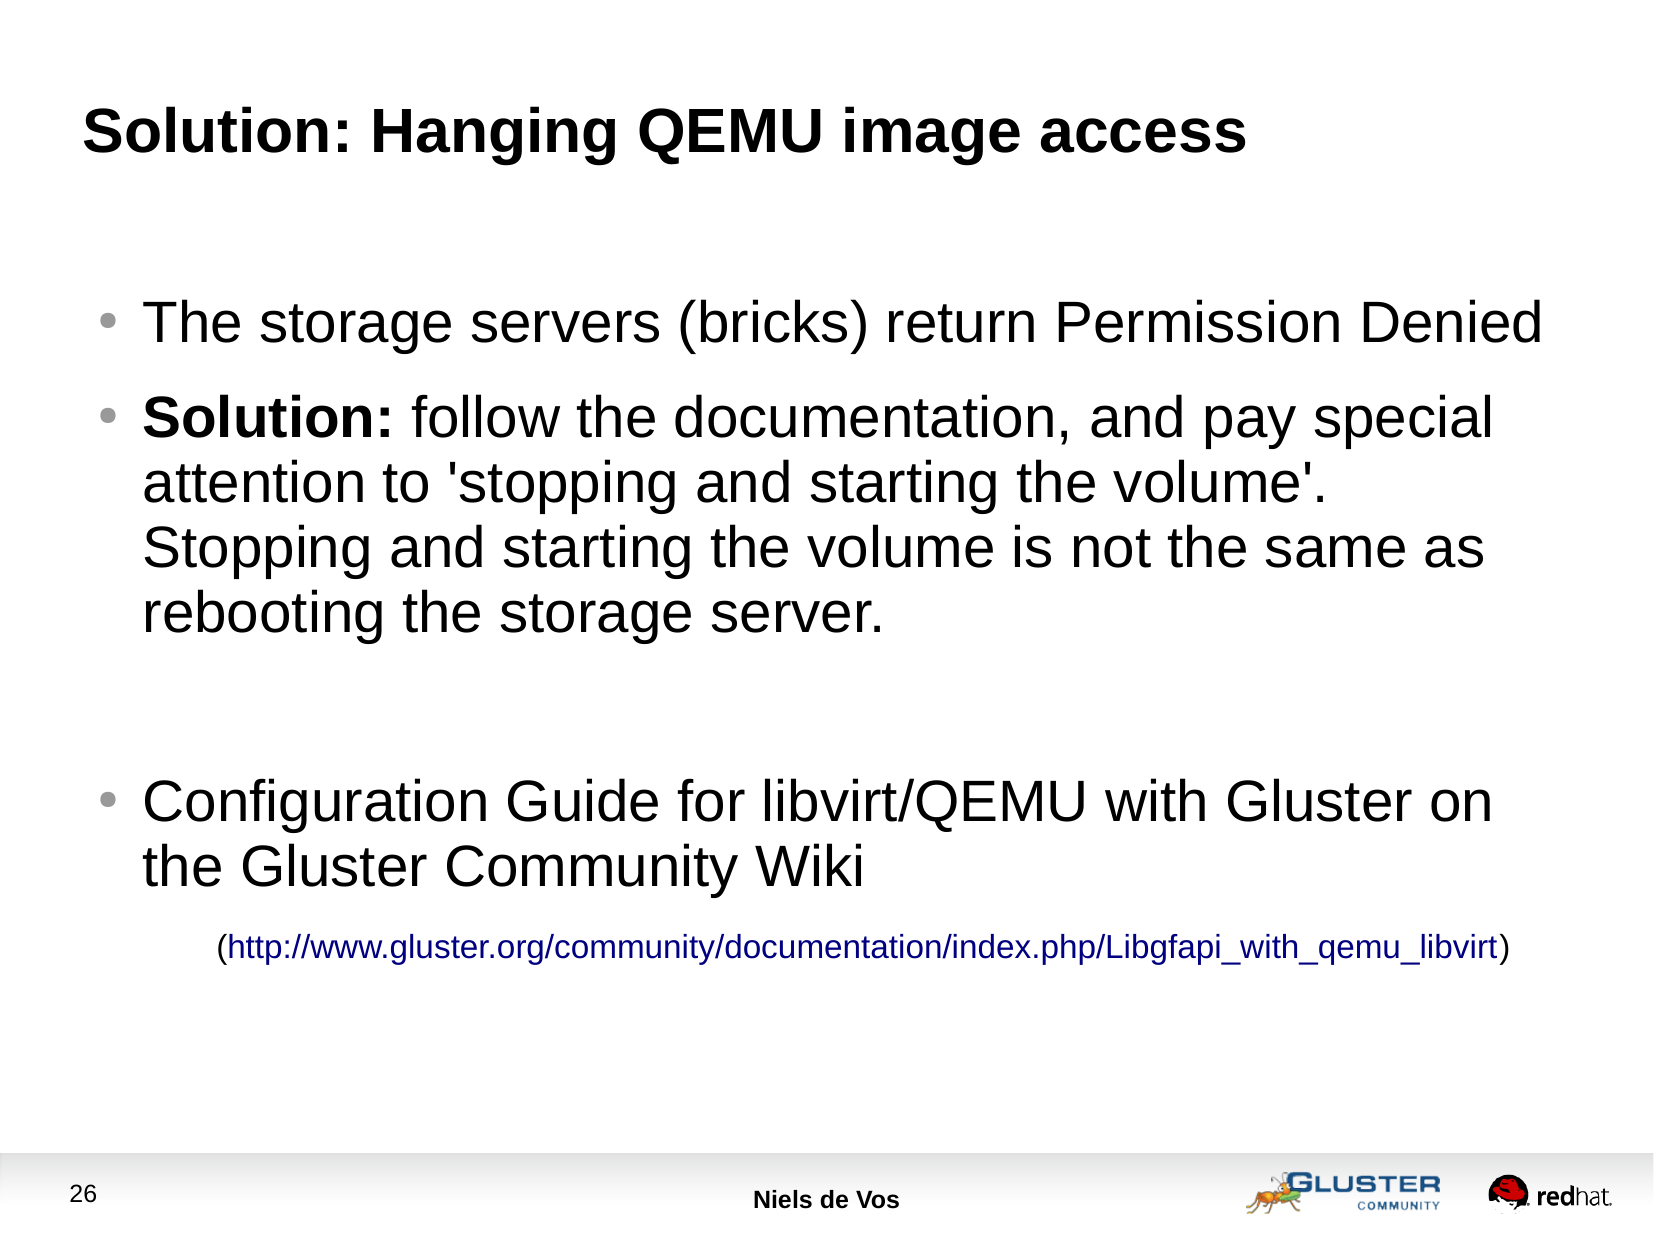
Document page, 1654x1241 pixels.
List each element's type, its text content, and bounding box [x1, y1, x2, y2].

picture [0, 1153, 1654, 1238]
list The storage servers (bricks) return Permission Denied Solution: follow the documentation, and pay special attention to 'stopping and starting the volume'. Stopping and starting the volume is not the same as rebooting the storage server. Configuration Guide for libvirt/QEMU with Gluster on the Gluster Community Wiki (http://www.gluster.org/community/documentation/index.php/Libgfapi_with_qemu_libvirt) [82, 290, 1571, 995]
title Solution: Hanging QEMU image access [82, 37, 1571, 226]
